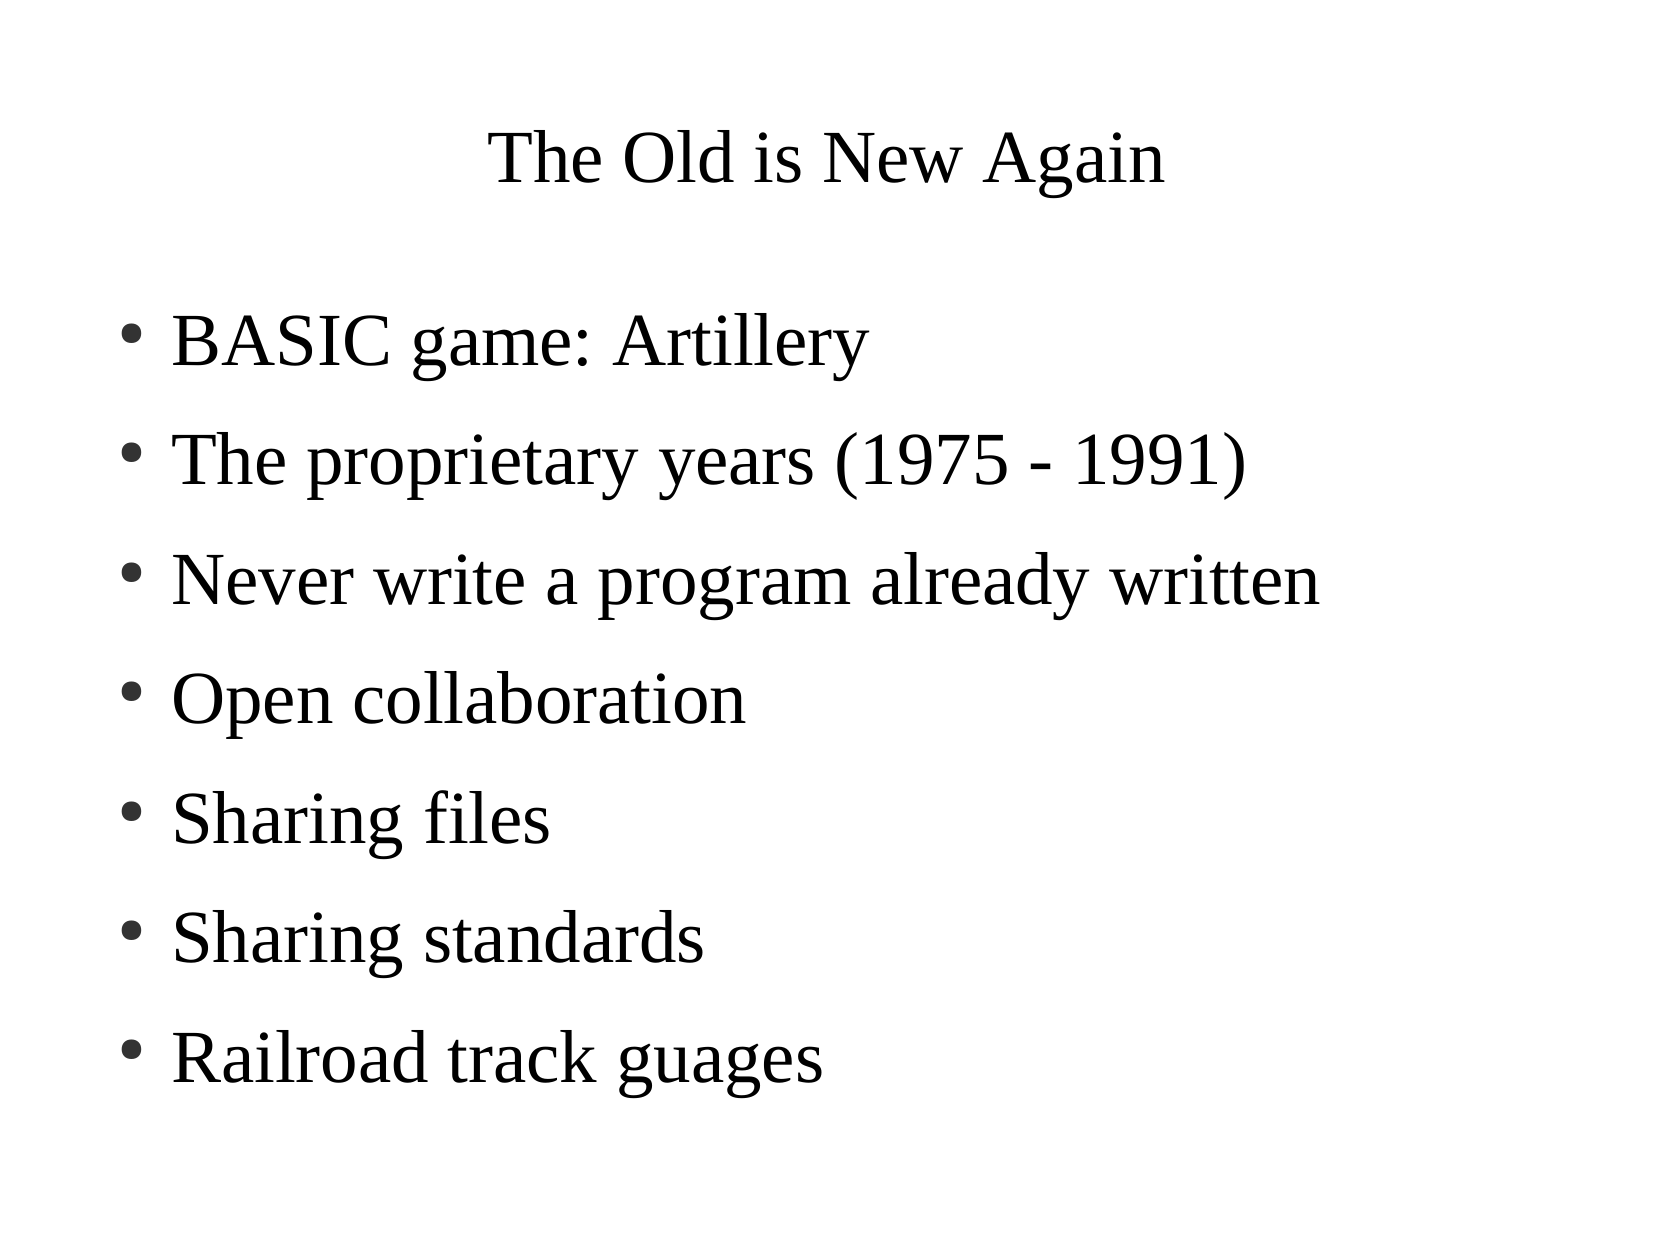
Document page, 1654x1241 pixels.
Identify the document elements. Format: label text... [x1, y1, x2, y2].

title The Old is New Again [82, 49, 1571, 257]
list BASIC game: Artillery The proprietary years (1975 - 1991) Never write a program already written Open collaboration Sharing files Sharing standards Railroad track guages [82, 290, 1571, 1161]
